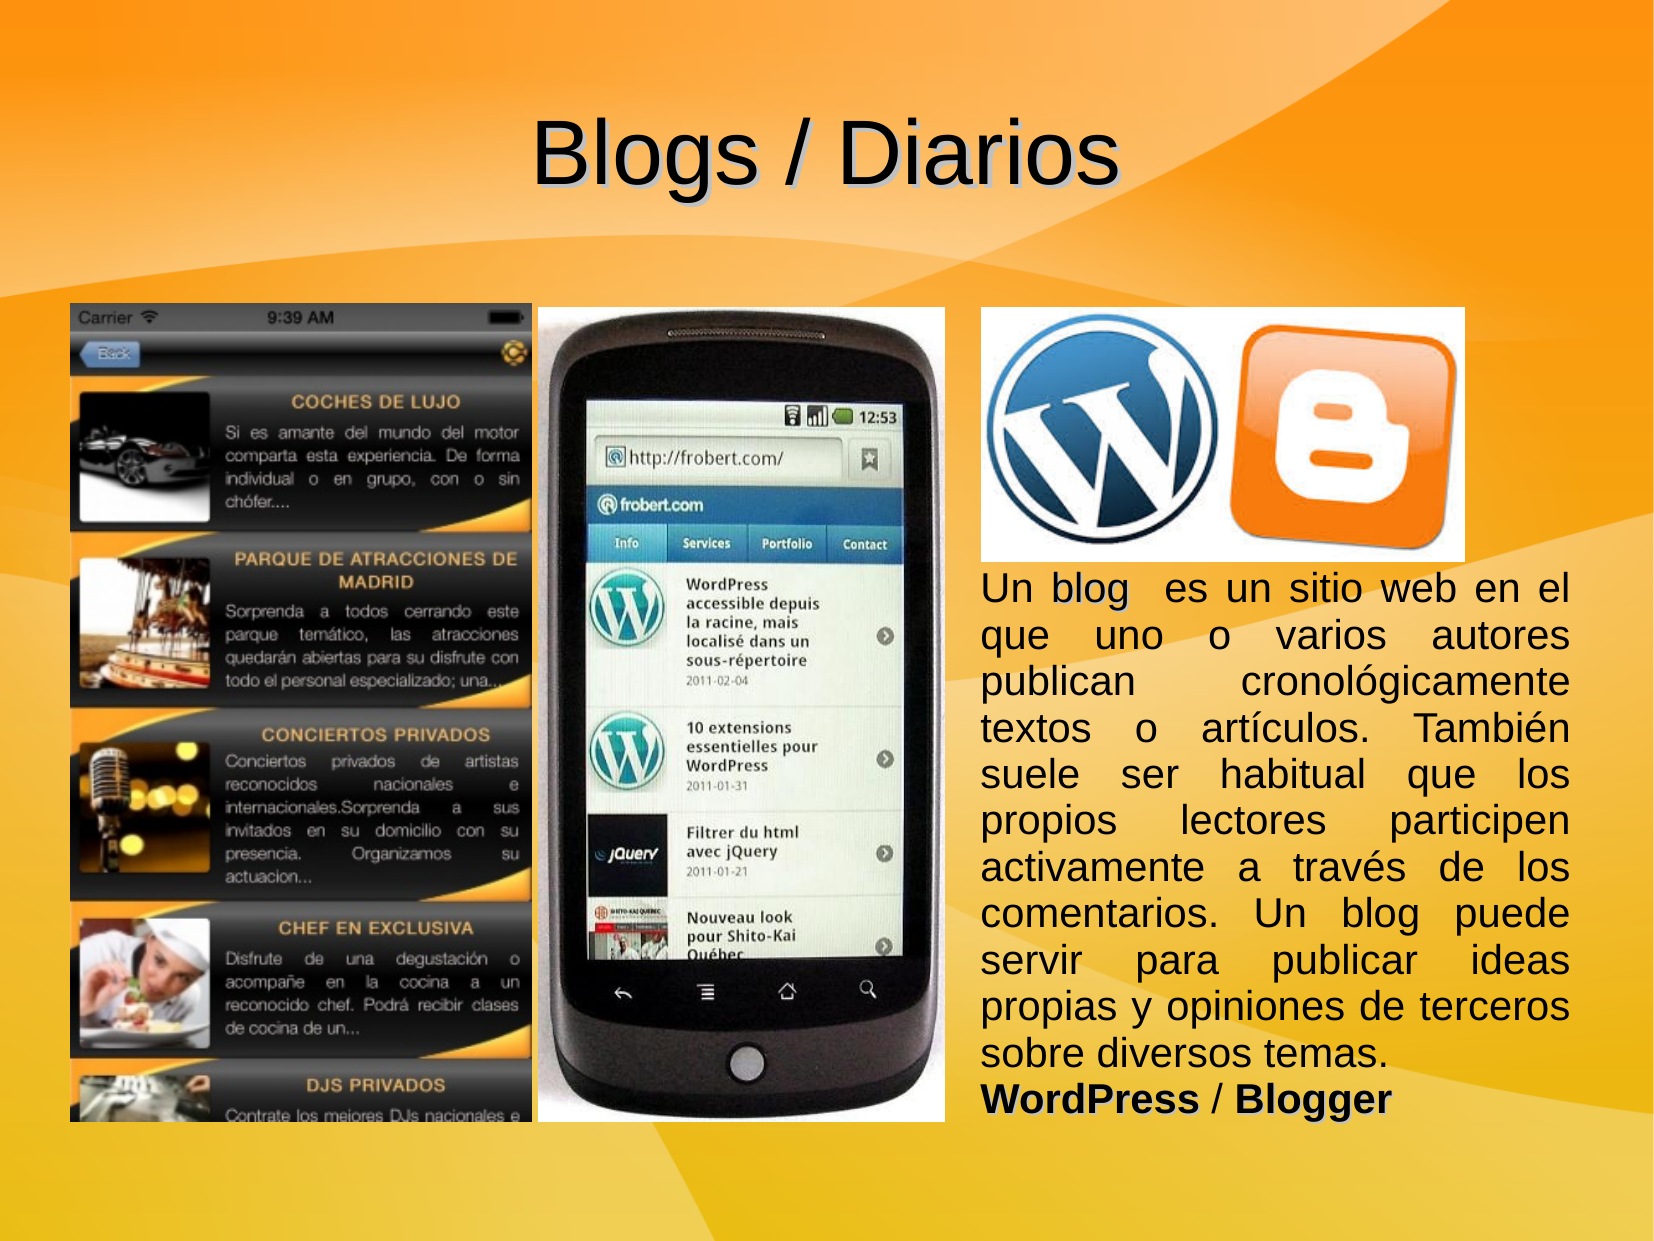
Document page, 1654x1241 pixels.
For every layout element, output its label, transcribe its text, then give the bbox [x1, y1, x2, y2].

picture [0, 0, 1654, 1241]
subtitle Un blog es un sitio web en el que uno o varios autores publican cronológicamente textos o artículos. También suele ser habitual que los propios lectores participen activamente a través de los comentarios. Un blog puede servir para publicar ideas propias y opiniones de terceros sobre diversos temas. WordPress / Blogger [980, 562, 1571, 1125]
title Blogs / Diarios [82, 49, 1571, 257]
